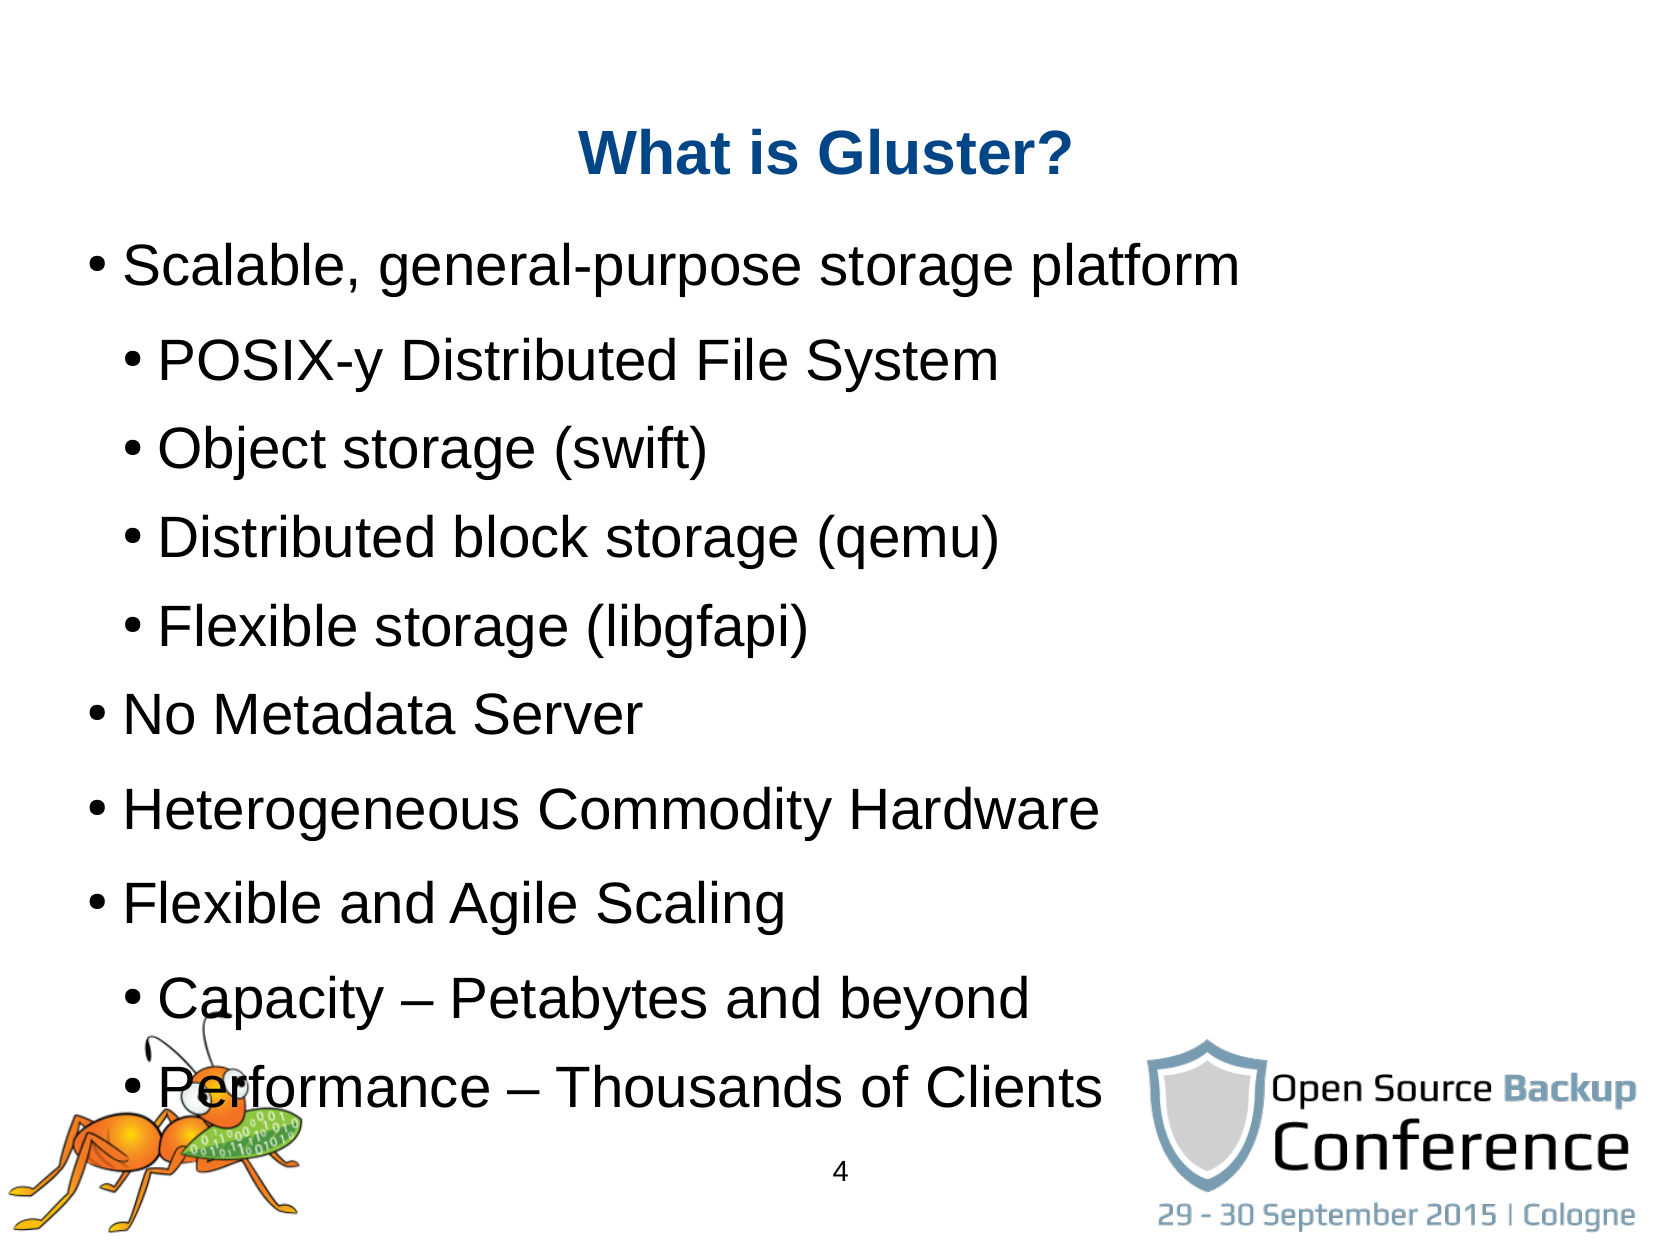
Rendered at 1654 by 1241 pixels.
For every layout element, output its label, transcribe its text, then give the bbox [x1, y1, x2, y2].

title What is Gluster? [82, 49, 1571, 257]
list Scalable, general-purpose storage platform POSIX-y Distributed File System Object storage (swift) Distributed block storage (qemu) Flexible storage (libgfapi) No Metadata Server Heterogeneous Commodity Hardware Flexible and Agile Scaling Capacity – Petabytes and beyond Performance – Thousands of Clients [86, 232, 1576, 1120]
picture [1132, 1033, 1654, 1241]
picture [5, 1009, 306, 1235]
